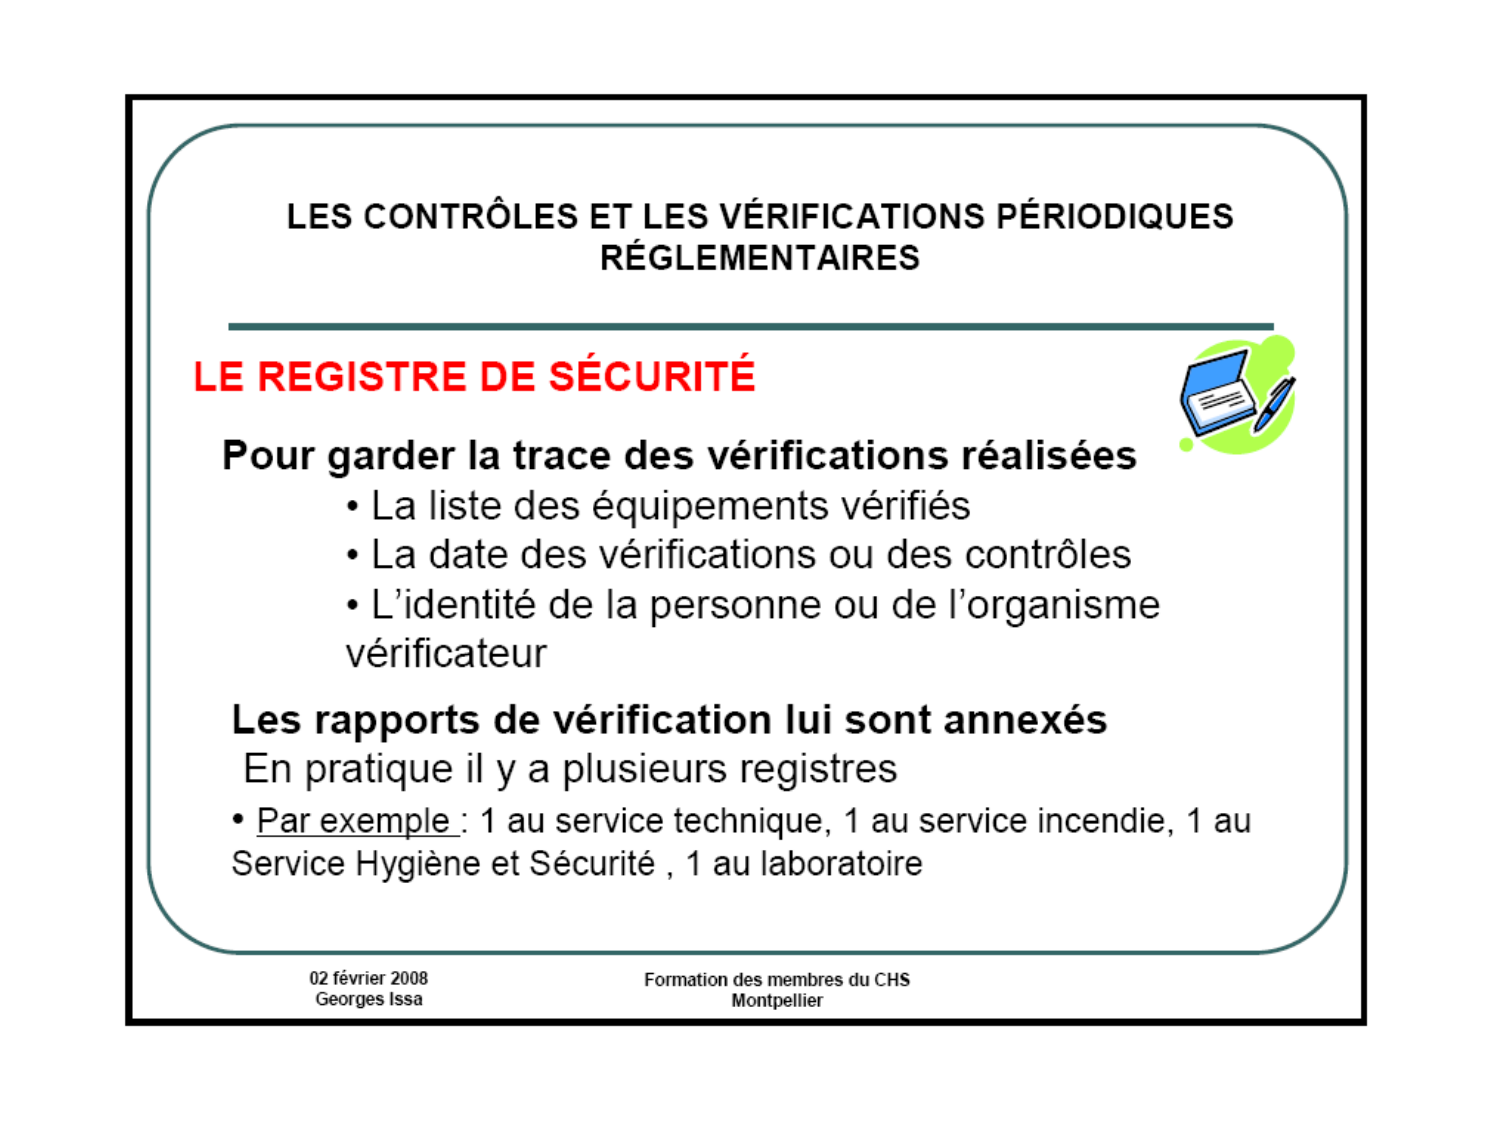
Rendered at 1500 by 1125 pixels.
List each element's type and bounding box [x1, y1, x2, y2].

picture [118, 87, 1382, 1038]
